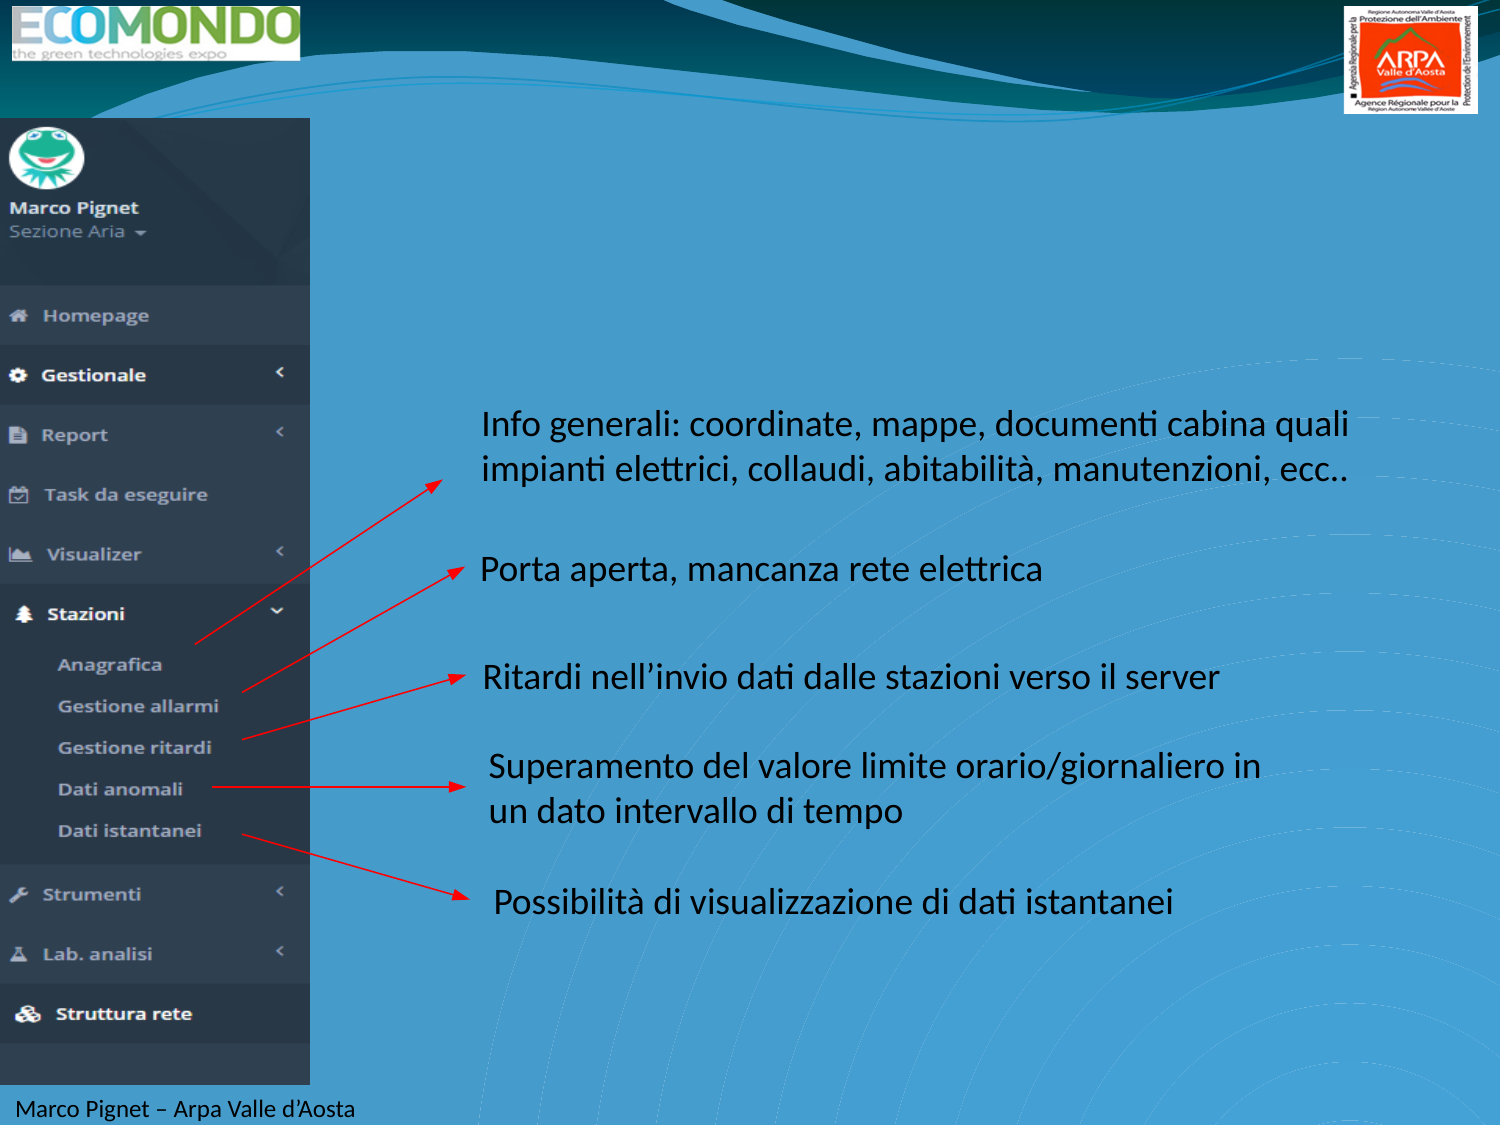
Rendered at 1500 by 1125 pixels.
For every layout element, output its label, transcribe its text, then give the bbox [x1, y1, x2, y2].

picture [12, 5, 1478, 114]
text_box Ritardi nell’invio dati dalle stazioni verso il server [467, 644, 1366, 706]
picture [0, 118, 310, 1084]
text_box Info generali: coordinate, mappe, documenti cabina quali impianti elettrici, collaudi, abitabilità, manutenzioni, ecc.. [466, 391, 1412, 498]
text_box Porta aperta, mancanza rete elettrica [465, 536, 1363, 597]
text_box Superamento del valore limite orario/giornaliero in un dato intervallo di tempo [473, 733, 1295, 840]
text_box Marco Pignet – Arpa Valle d’Aosta [0, 1084, 668, 1125]
text_box Possibilità di visualizzazione di dati istantanei [478, 869, 1299, 930]
